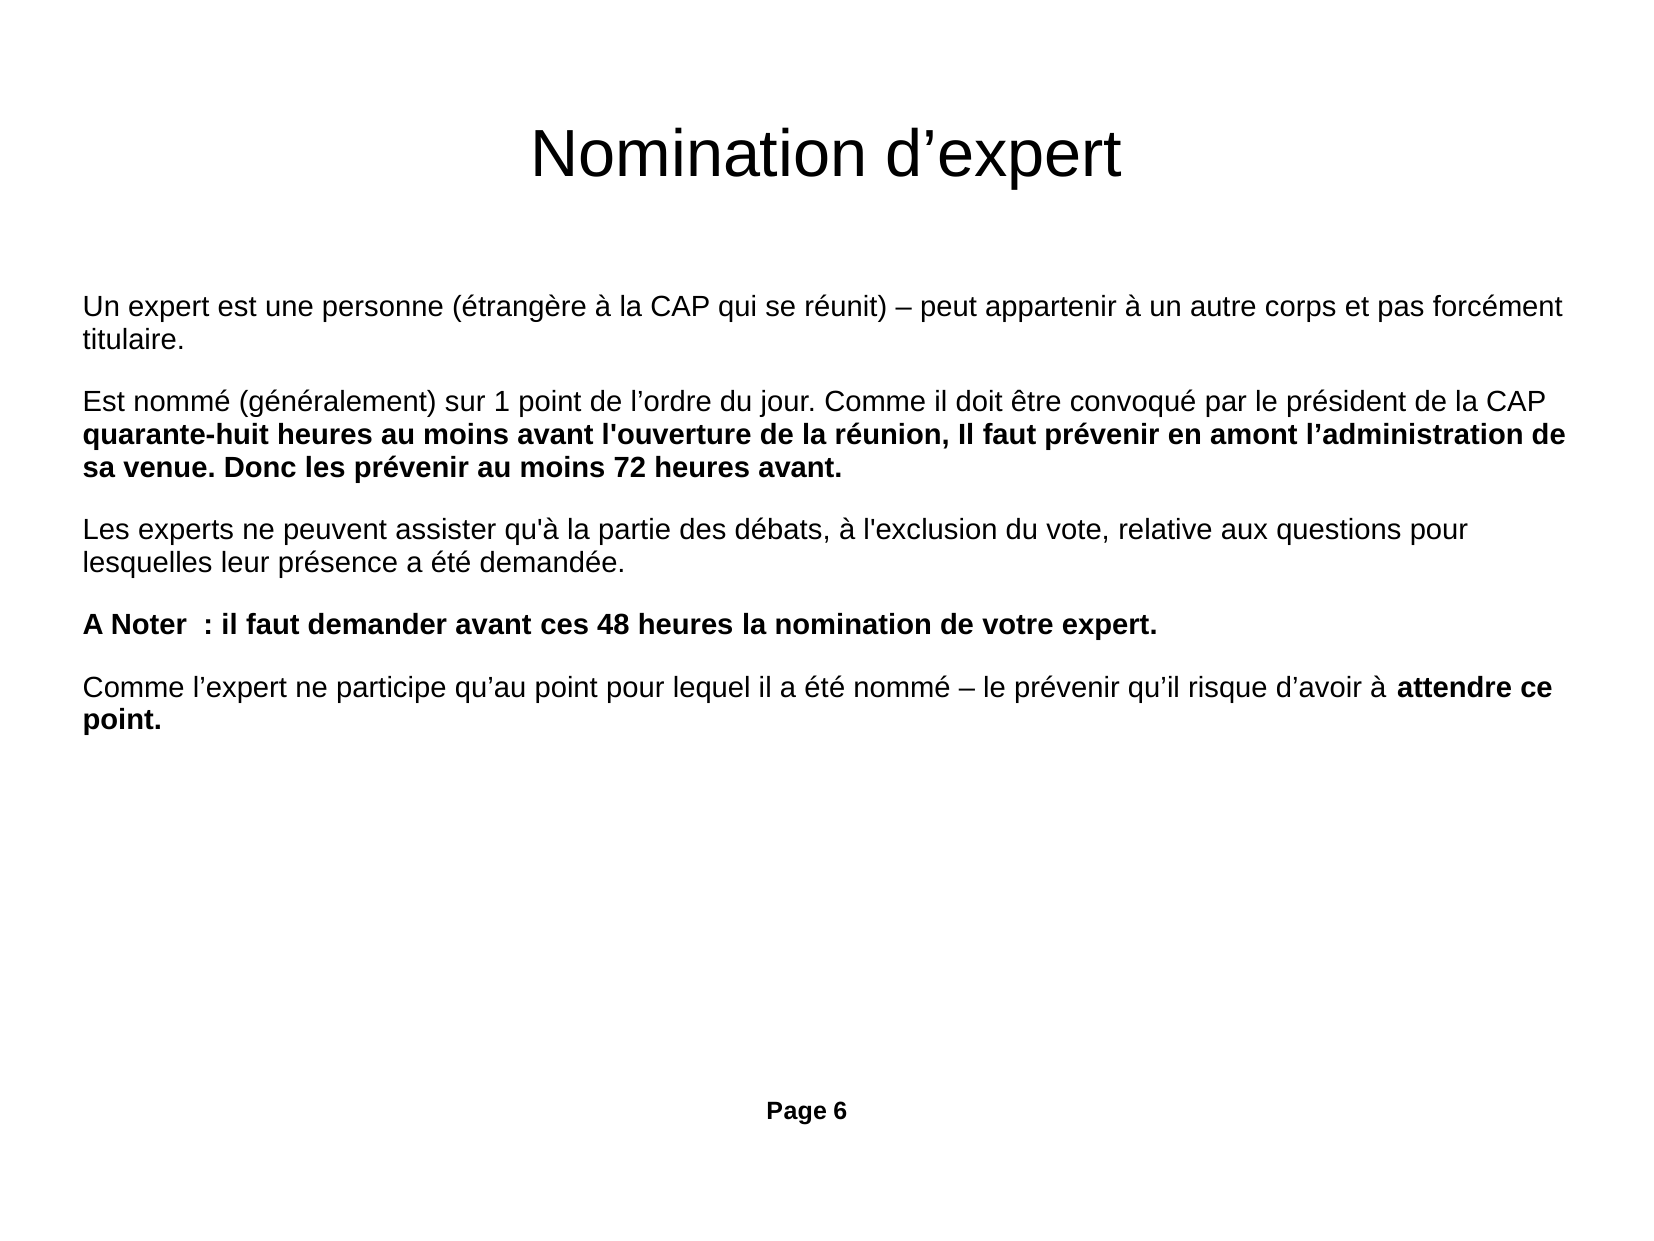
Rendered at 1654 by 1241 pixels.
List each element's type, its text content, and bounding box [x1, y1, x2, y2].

list Un expert est une personne (étrangère à la CAP qui se réunit) – peut appartenir à un autre corps et pas forcément titulaire. Est nommé (généralement) sur 1 point de l’ordre du jour. Comme il doit être convoqué par le président de la CAP quarante-huit heures au moins avant l'ouverture de la réunion, Il faut prévenir en amont l’administration de sa venue. Donc les prévenir au moins 72 heures avant. Les experts ne peuvent assister qu'à la partie des débats, à l'exclusion du vote, relative aux questions pour lesquelles leur présence a été demandée. A Noter : il faut demander avant ces 48 heures la nomination de votre expert. Comme l’expert ne participe qu’au point pour lequel il a été nommé – le prévenir qu’il risque d’avoir à attendre ce point. [82, 290, 1571, 1010]
chart [764, 1098, 898, 1131]
title Nomination d’expert [82, 49, 1571, 257]
